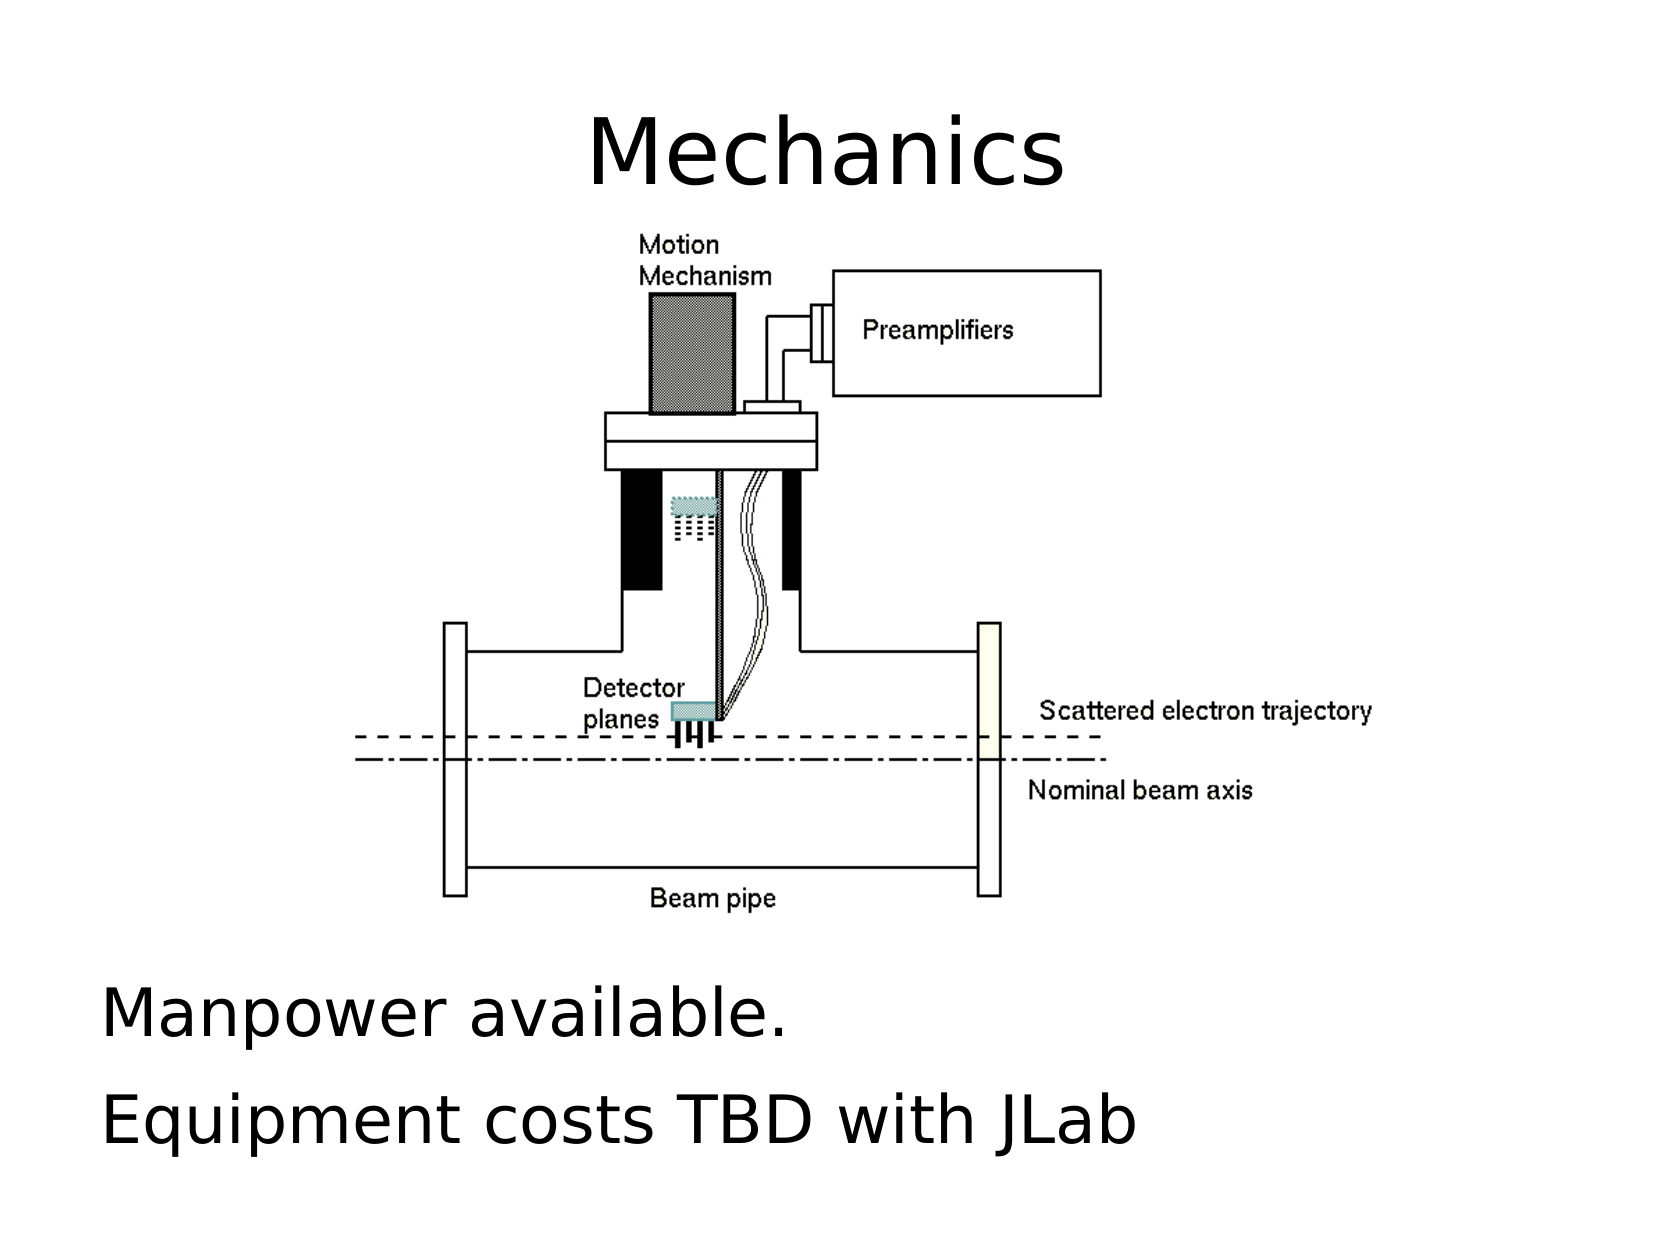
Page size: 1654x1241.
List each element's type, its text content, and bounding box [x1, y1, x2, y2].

list Manpower available. Equipment costs TBD with JLab [82, 974, 1571, 1171]
title Mechanics [82, 56, 1571, 250]
picture [354, 227, 1376, 916]
